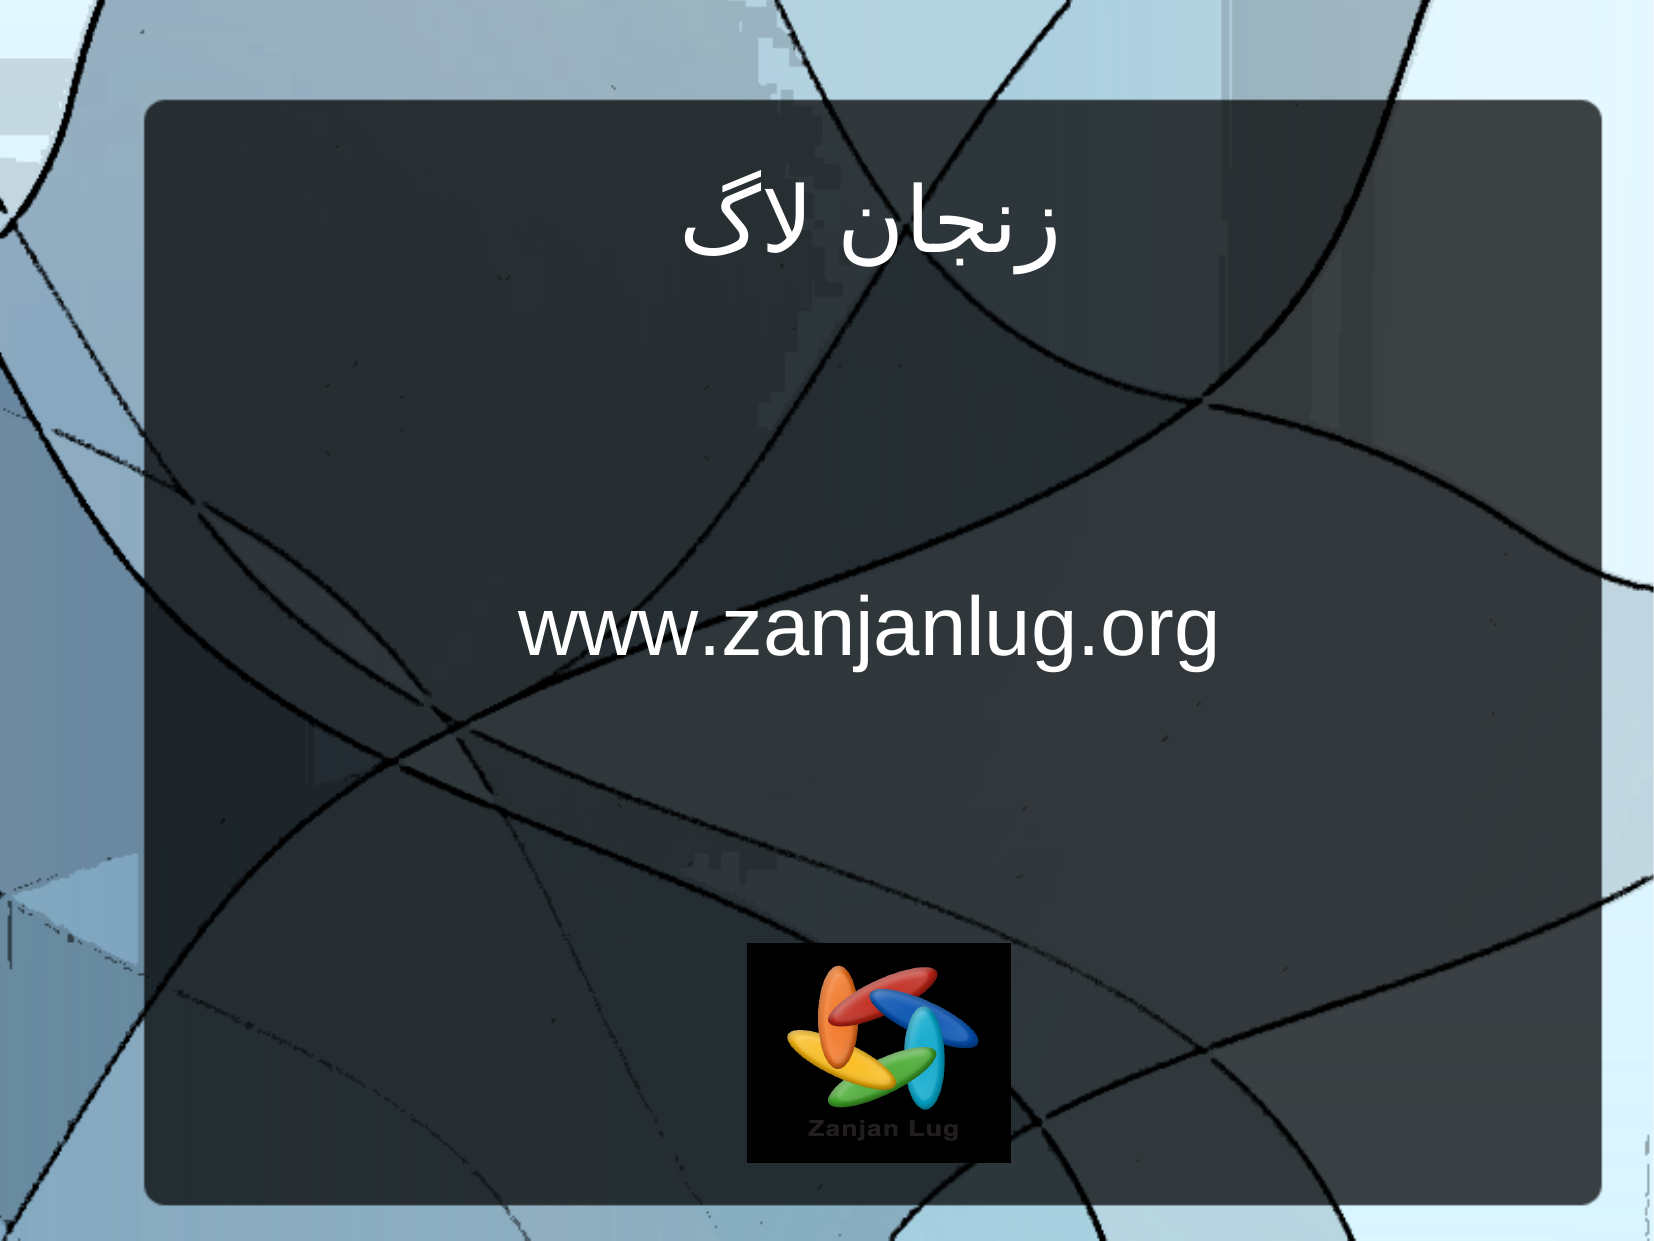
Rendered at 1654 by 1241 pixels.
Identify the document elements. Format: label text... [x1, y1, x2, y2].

subtitle www.zanjanlug.org [187, 225, 1552, 1029]
picture [0, 0, 1654, 1241]
title زنجان لاگ [159, 115, 1583, 318]
